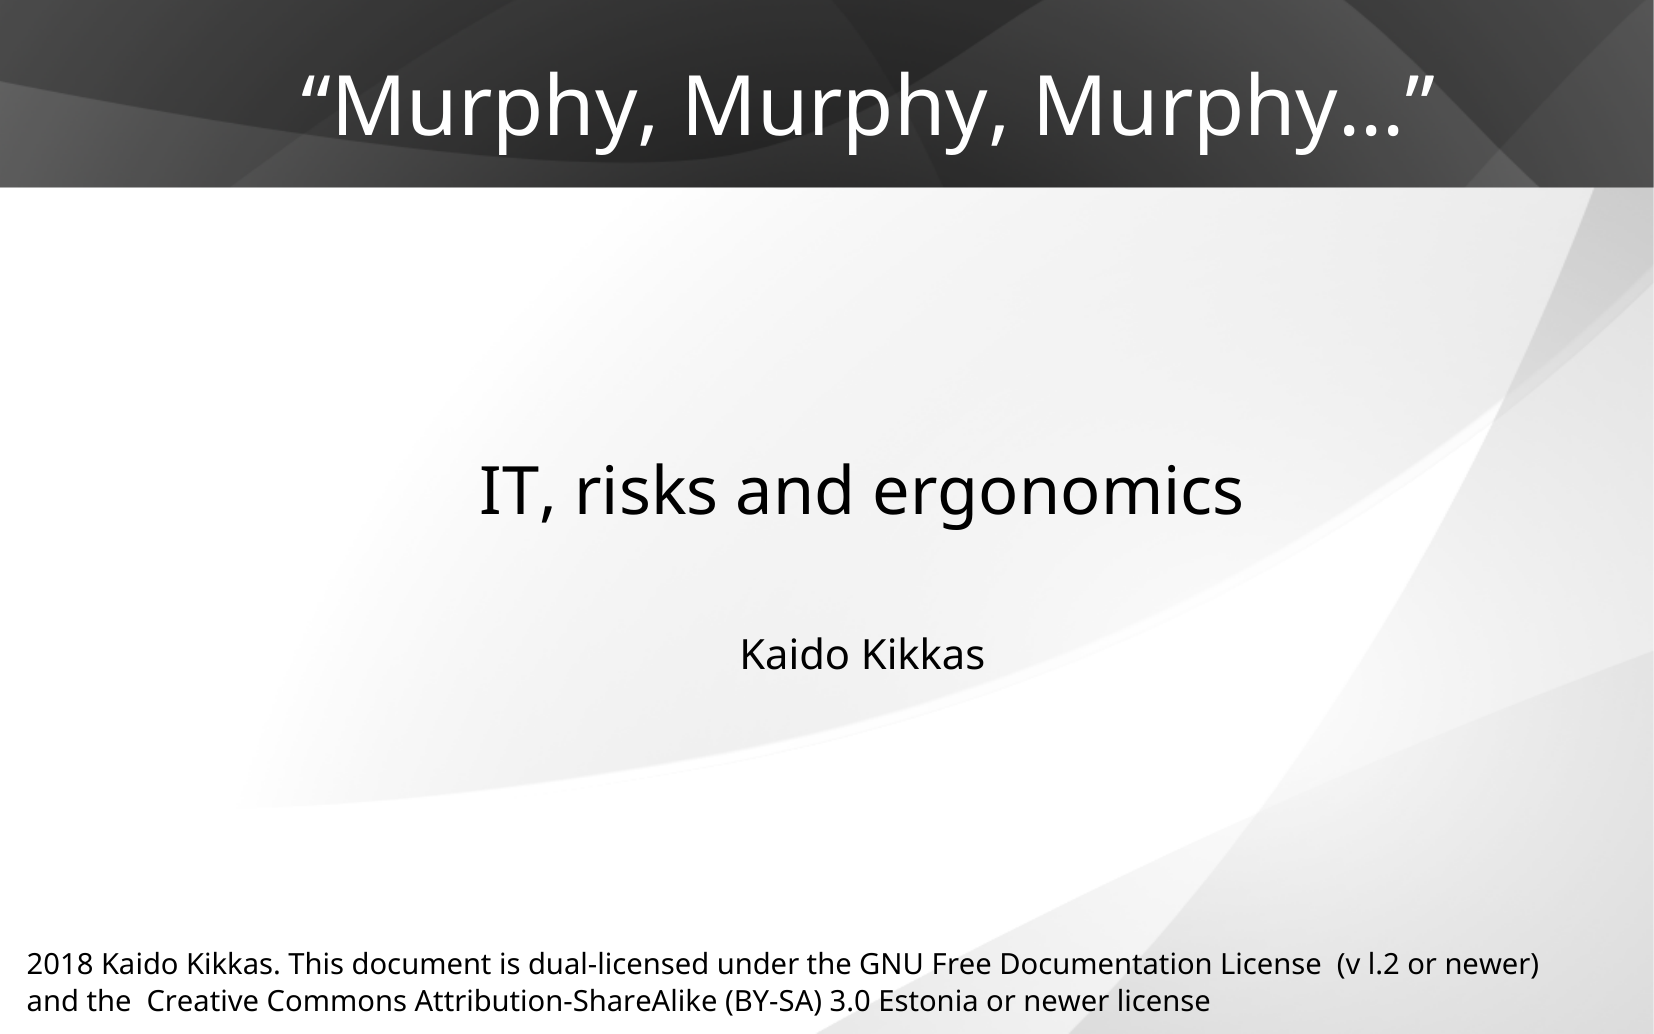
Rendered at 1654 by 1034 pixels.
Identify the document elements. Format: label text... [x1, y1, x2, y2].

text_box 2018 Kaido Kikkas. This document is dual-licensed under the GNU Free Documentation License (v l.2 or newer) and the Creative Commons Attribution-ShareAlike (BY-SA) 3.0 Estonia or newer license [11, 937, 1613, 1028]
picture [0, 0, 1654, 1034]
title “Murphy, Murphy, Murphy...” [124, 0, 1613, 208]
subtitle IT, risks and ergonomics Kaido Kikkas [187, 225, 1538, 901]
